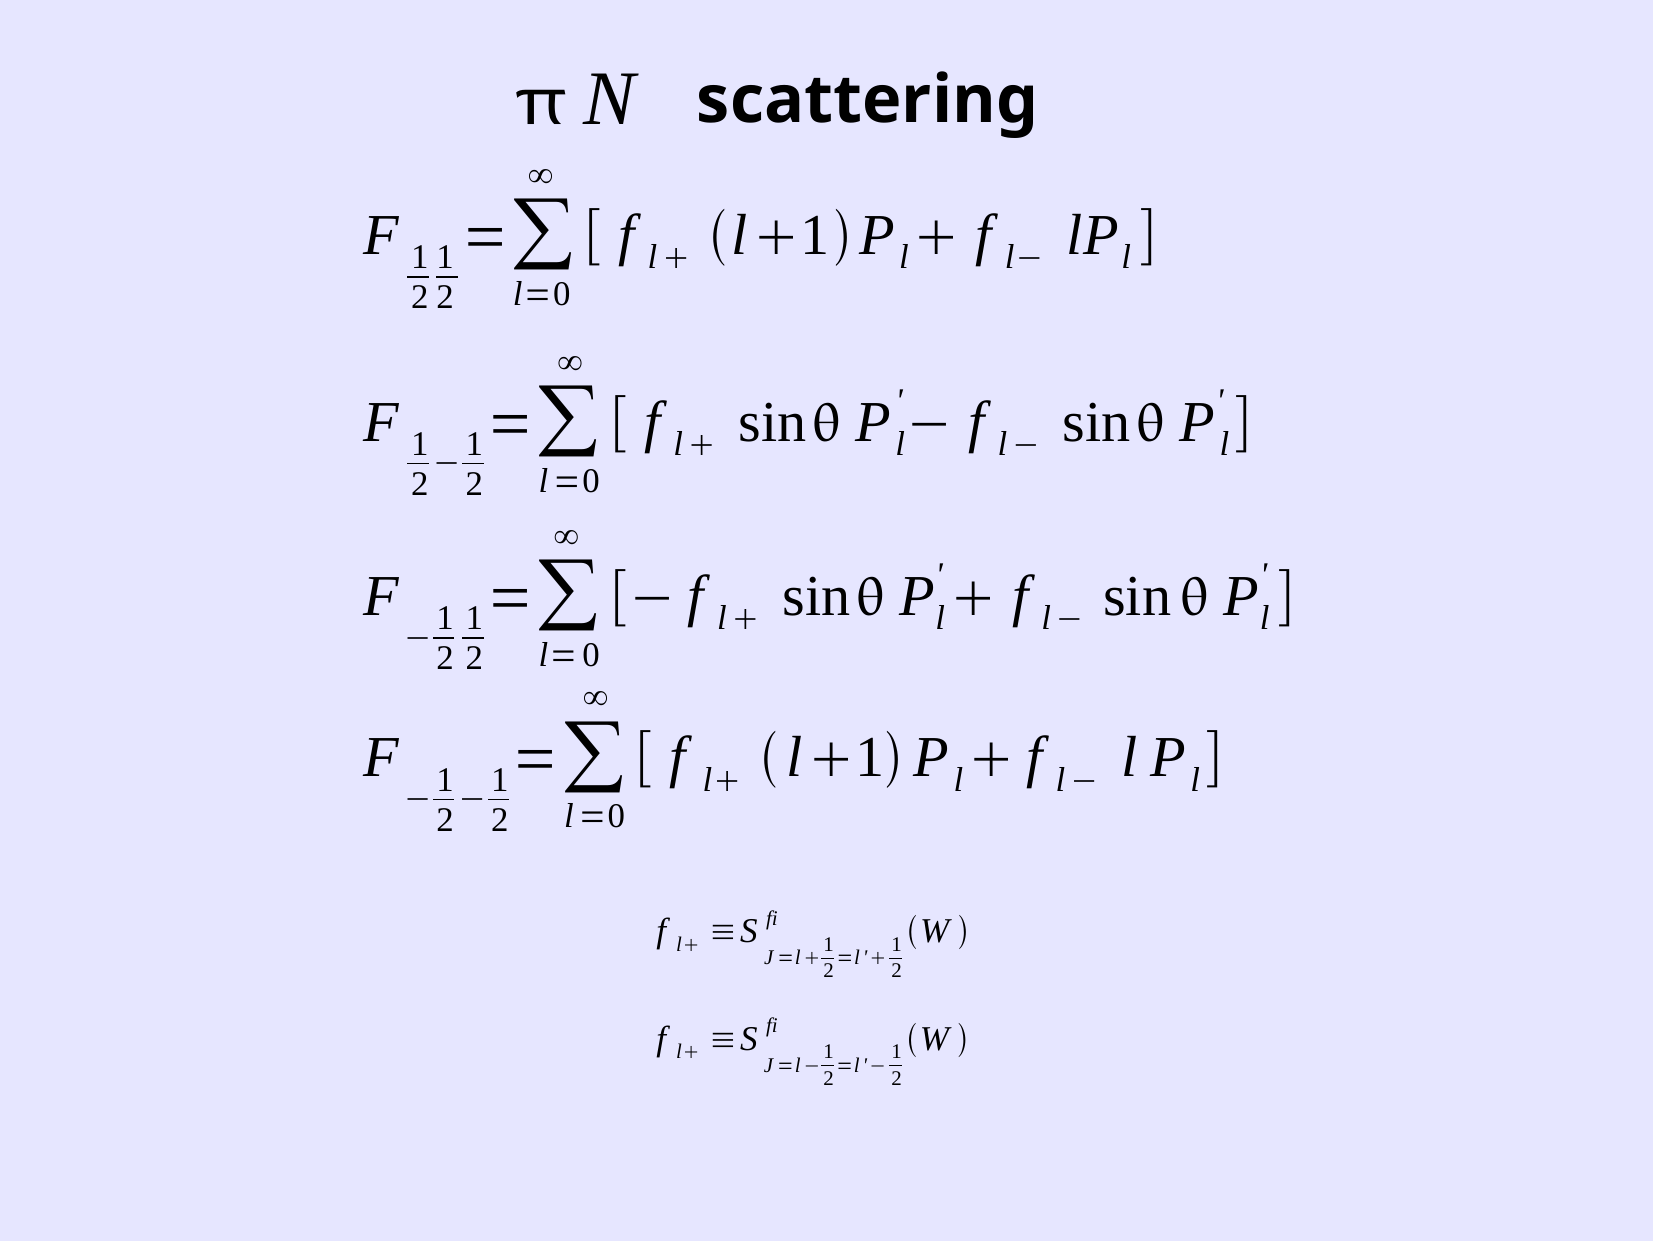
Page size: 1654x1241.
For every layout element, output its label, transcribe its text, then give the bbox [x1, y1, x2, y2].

text_box scattering [594, 43, 1066, 157]
chart [345, 343, 1265, 505]
chart [641, 908, 976, 983]
chart [641, 1015, 976, 1090]
chart [345, 517, 1307, 841]
chart [345, 156, 1169, 319]
chart [496, 57, 594, 143]
